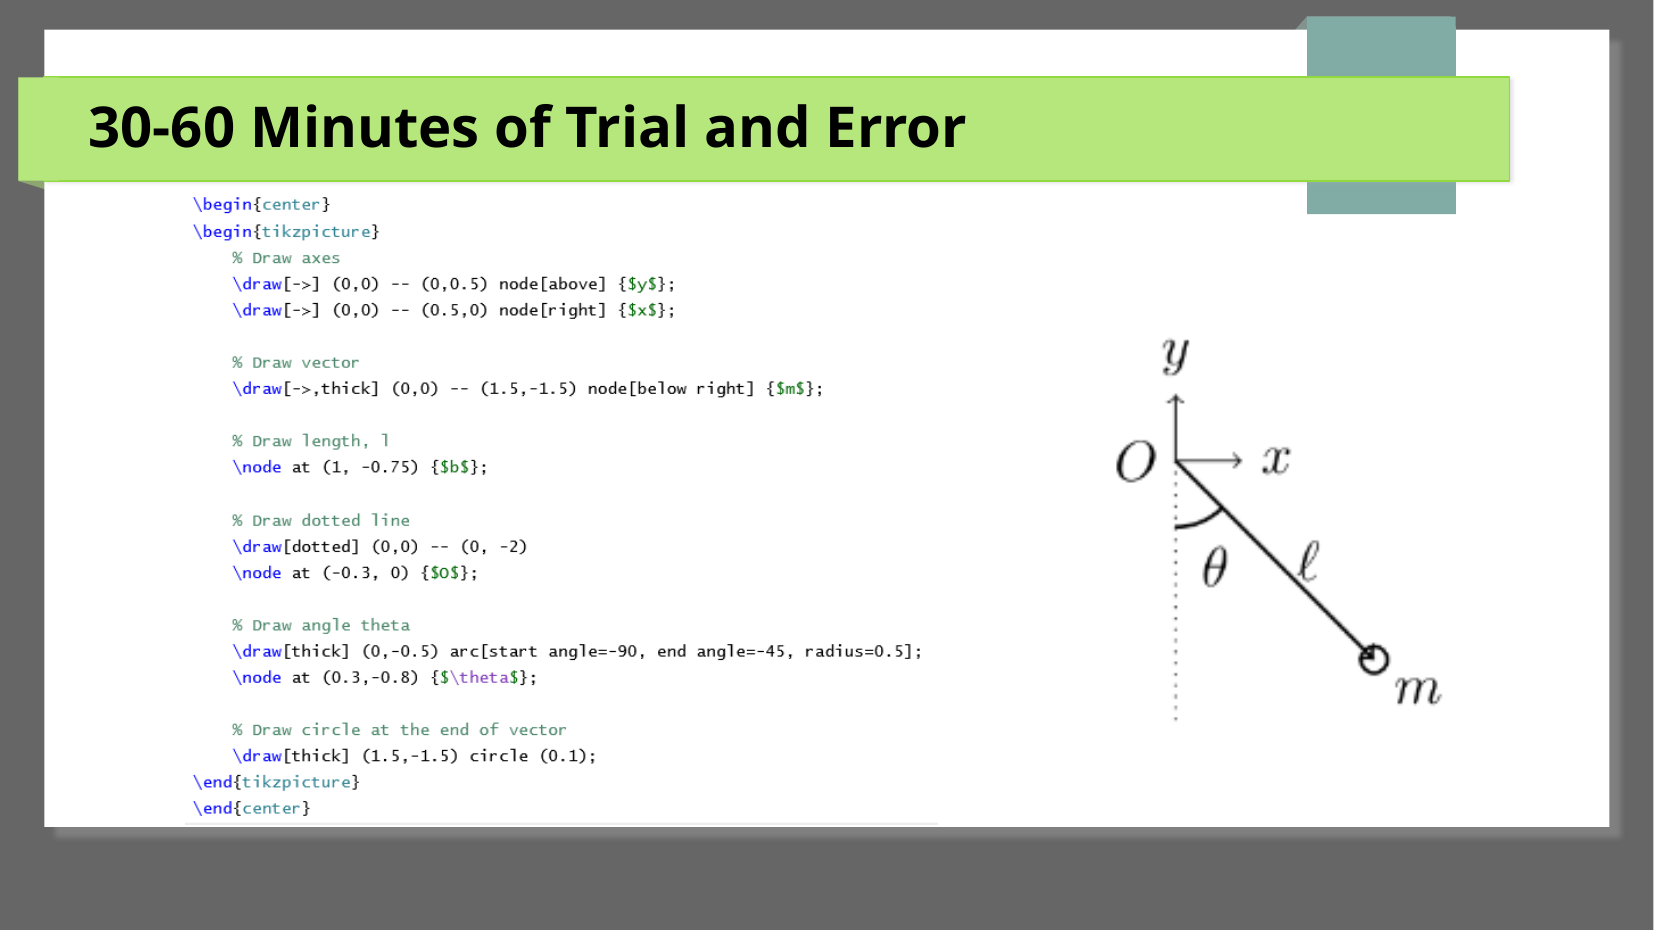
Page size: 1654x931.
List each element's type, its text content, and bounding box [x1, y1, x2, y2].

picture [185, 187, 938, 826]
title 30-60 Minutes of Trial and Error [88, 73, 1506, 178]
picture [1050, 299, 1561, 788]
